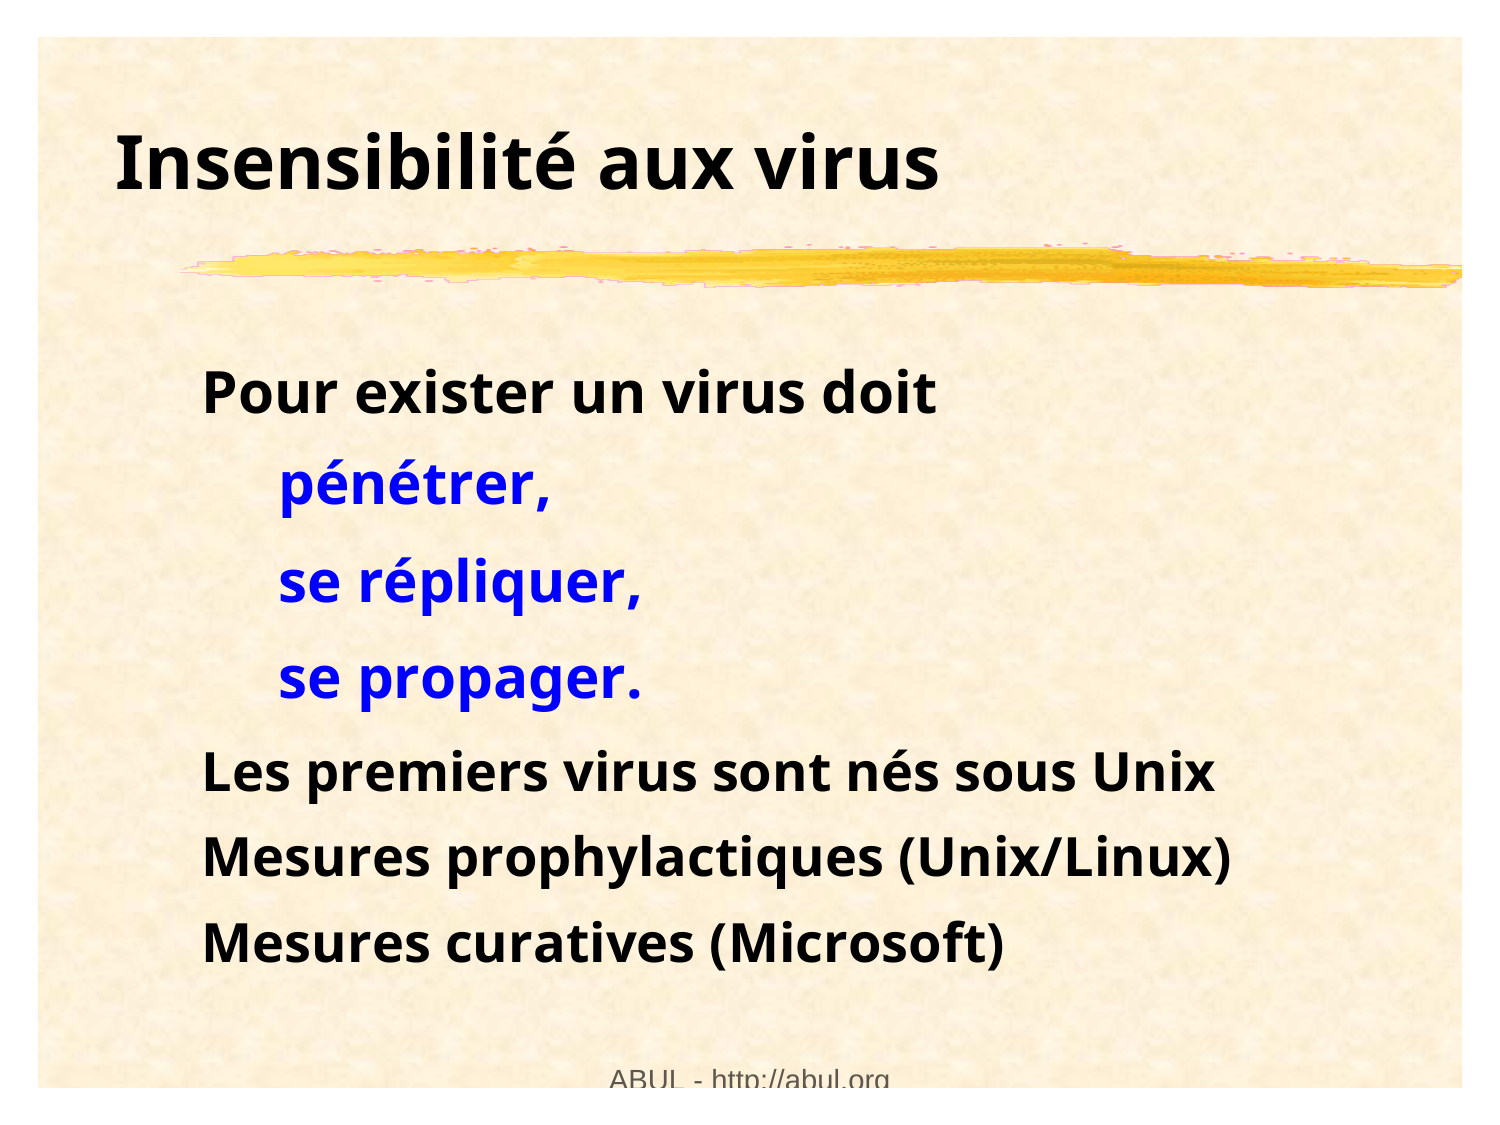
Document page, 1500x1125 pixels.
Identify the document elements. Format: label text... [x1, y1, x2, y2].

picture [732, 1076, 737, 1088]
picture [716, 1076, 723, 1088]
picture [633, 1081, 643, 1088]
picture [37, 37, 1463, 1088]
title Insensibilité aux virus [101, 72, 1312, 248]
list Pour exister un virus doit pénétrer, se répliquer, se propager. Les premiers virus sont nés sous Unix Mesures prophylactiques (Unix/Linux) Mesures curatives (Microsoft) [169, 344, 1463, 981]
picture [878, 1076, 886, 1088]
picture [788, 1082, 795, 1088]
picture [806, 1076, 813, 1088]
picture [614, 1073, 621, 1082]
picture [748, 1076, 755, 1088]
picture [852, 1076, 860, 1088]
picture [633, 1072, 642, 1078]
picture [612, 1084, 624, 1088]
